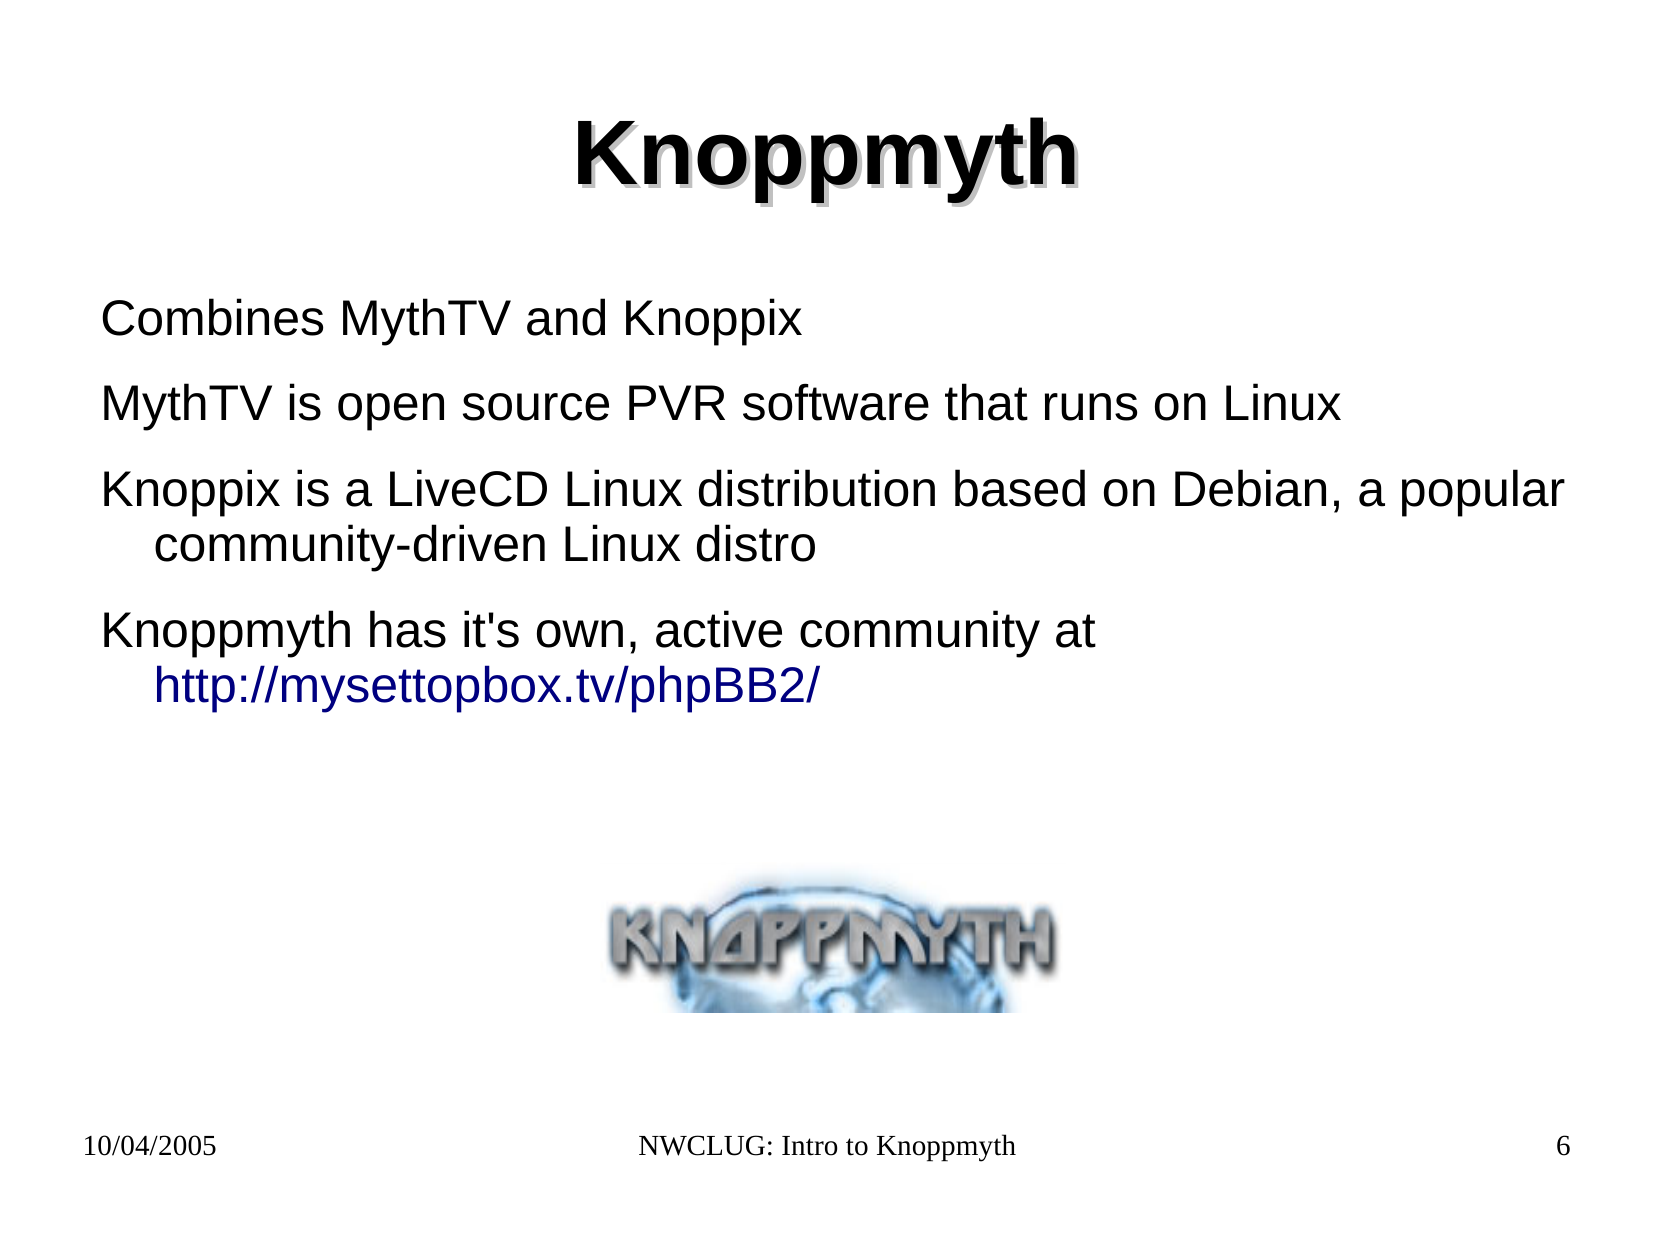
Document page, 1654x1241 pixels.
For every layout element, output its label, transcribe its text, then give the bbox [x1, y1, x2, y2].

picture [600, 862, 1066, 1013]
title Knoppmyth [82, 49, 1571, 257]
list Combines MythTV and Knoppix MythTV is open source PVR software that runs on Linux Knoppix is a LiveCD Linux distribution based on Debian, a popular community-driven Linux distro Knoppmyth has it's own, active community at http://mysettopbox.tv/phpBB2/ [82, 290, 1571, 1109]
